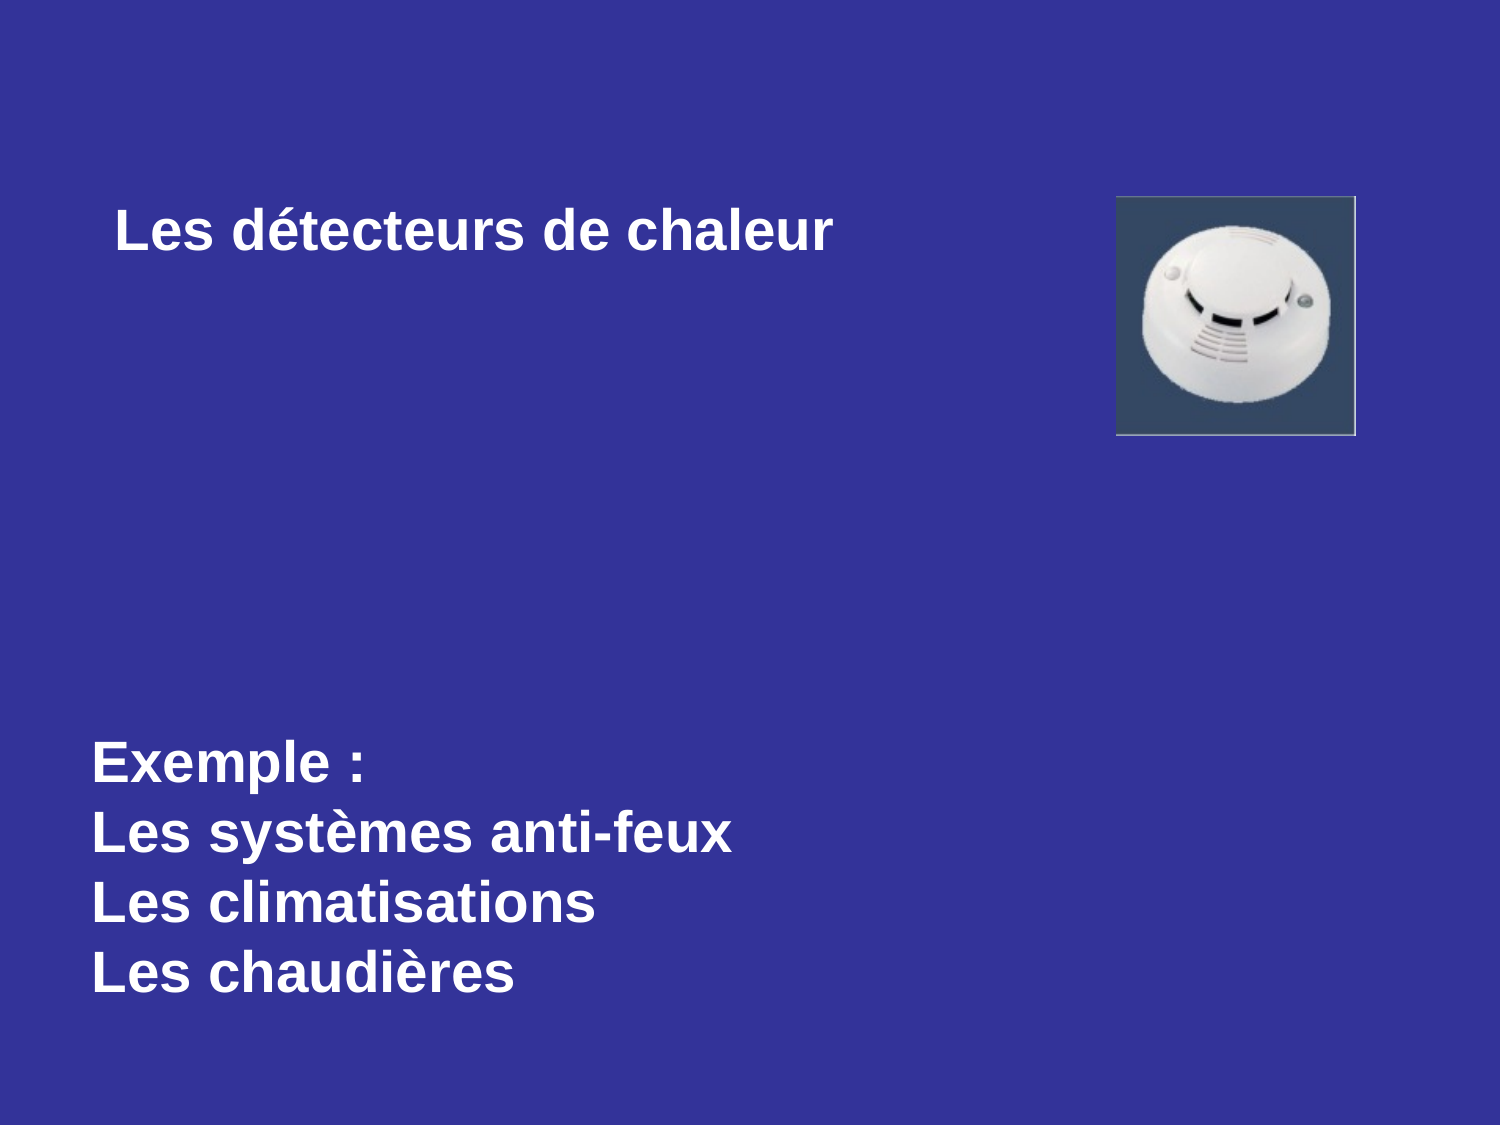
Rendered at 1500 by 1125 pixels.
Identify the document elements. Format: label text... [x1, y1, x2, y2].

text_box Les détecteurs de chaleur [100, 184, 869, 271]
picture [1116, 196, 1356, 436]
text_box Exemple : Les systèmes anti-feux Les climatisations Les chaudières [76, 716, 1377, 1012]
